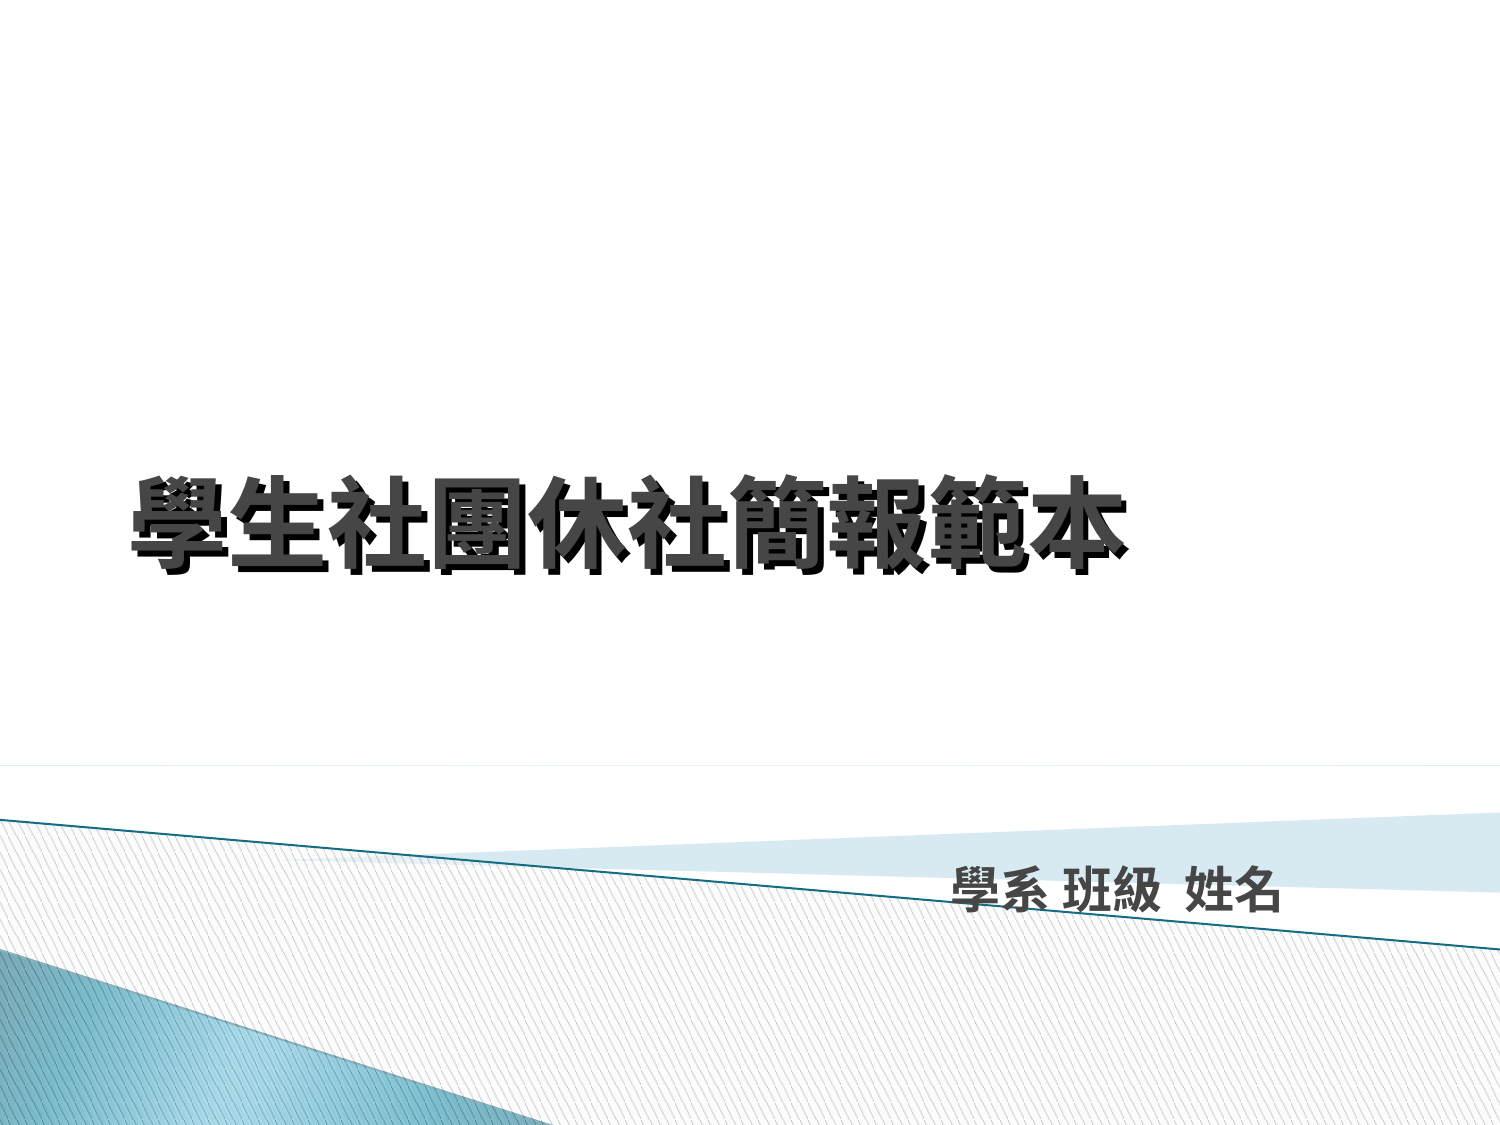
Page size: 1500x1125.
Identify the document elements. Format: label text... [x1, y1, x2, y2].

text_box 學系 班級 姓名 [828, 850, 1418, 968]
title 學生社團休社簡報範本 [112, 287, 1285, 588]
